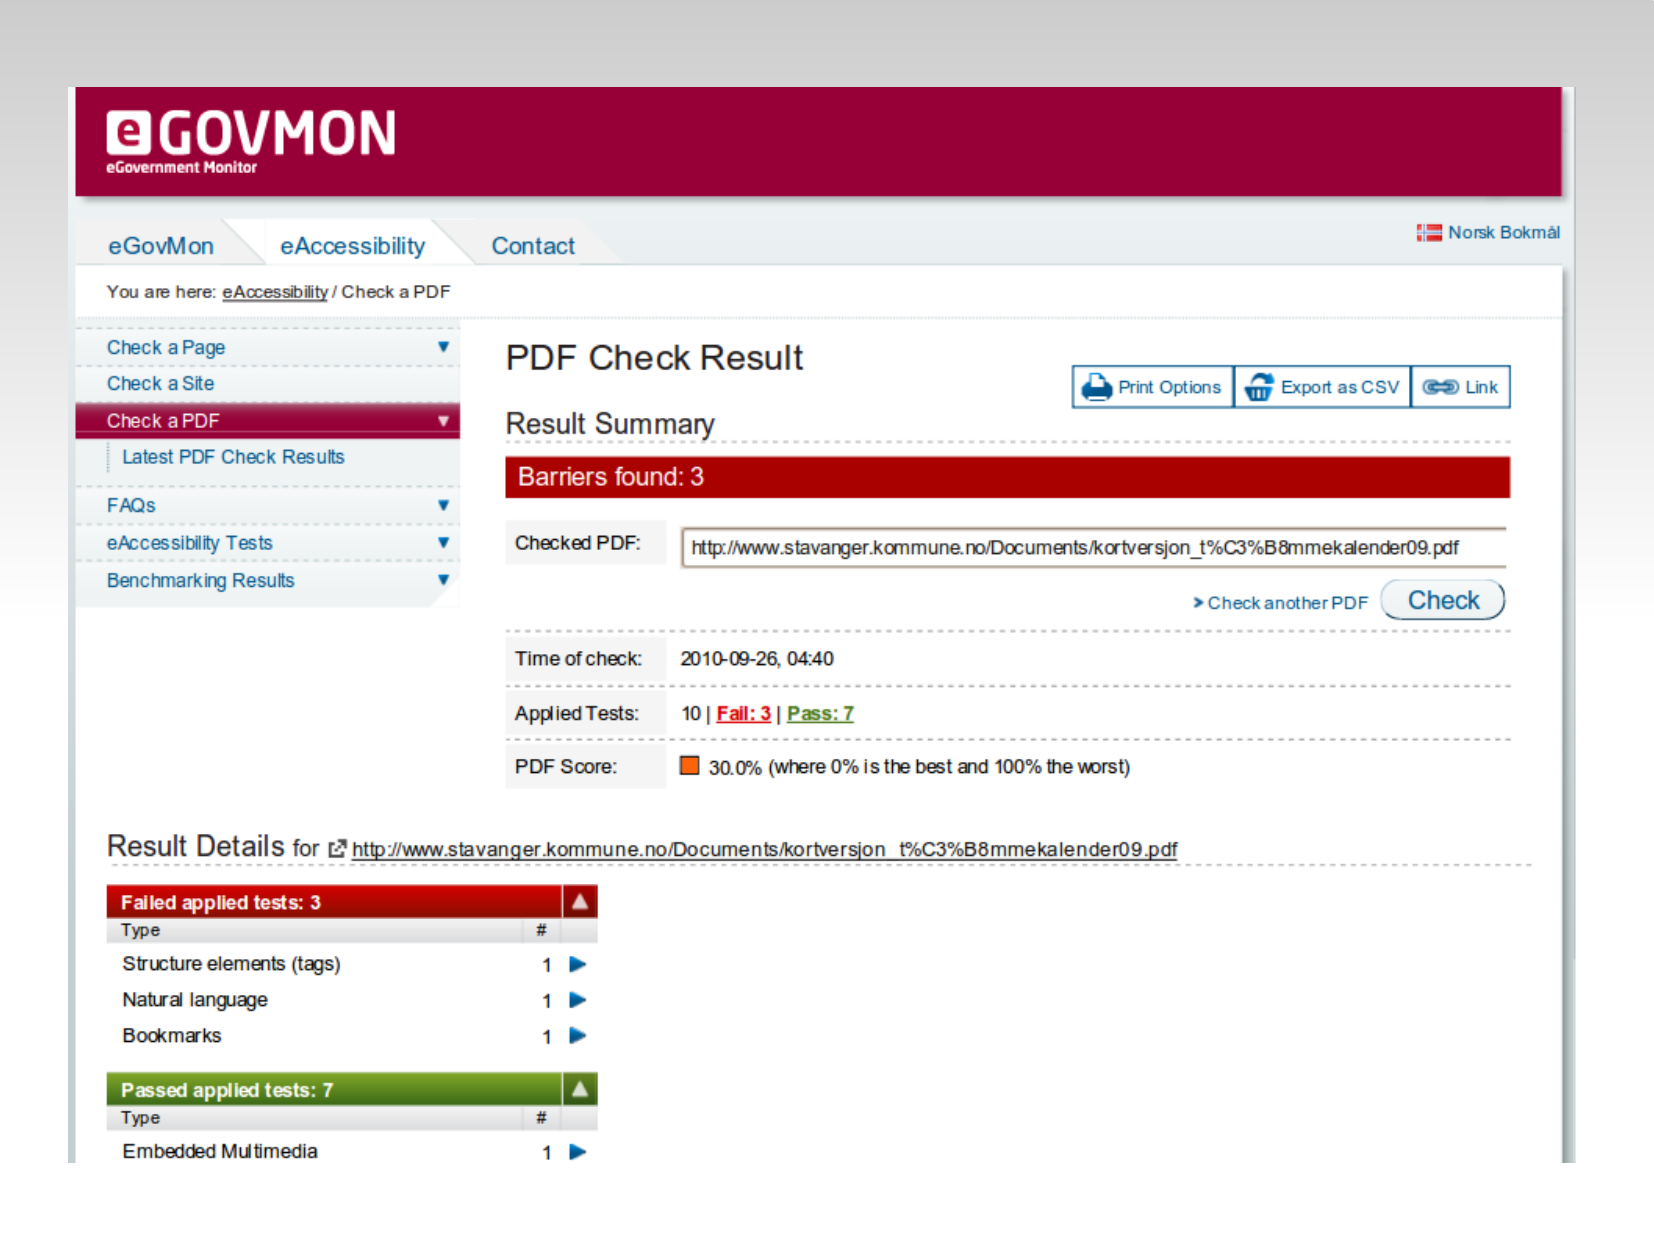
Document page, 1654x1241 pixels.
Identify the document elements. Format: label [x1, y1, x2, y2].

picture [68, 87, 1605, 1163]
